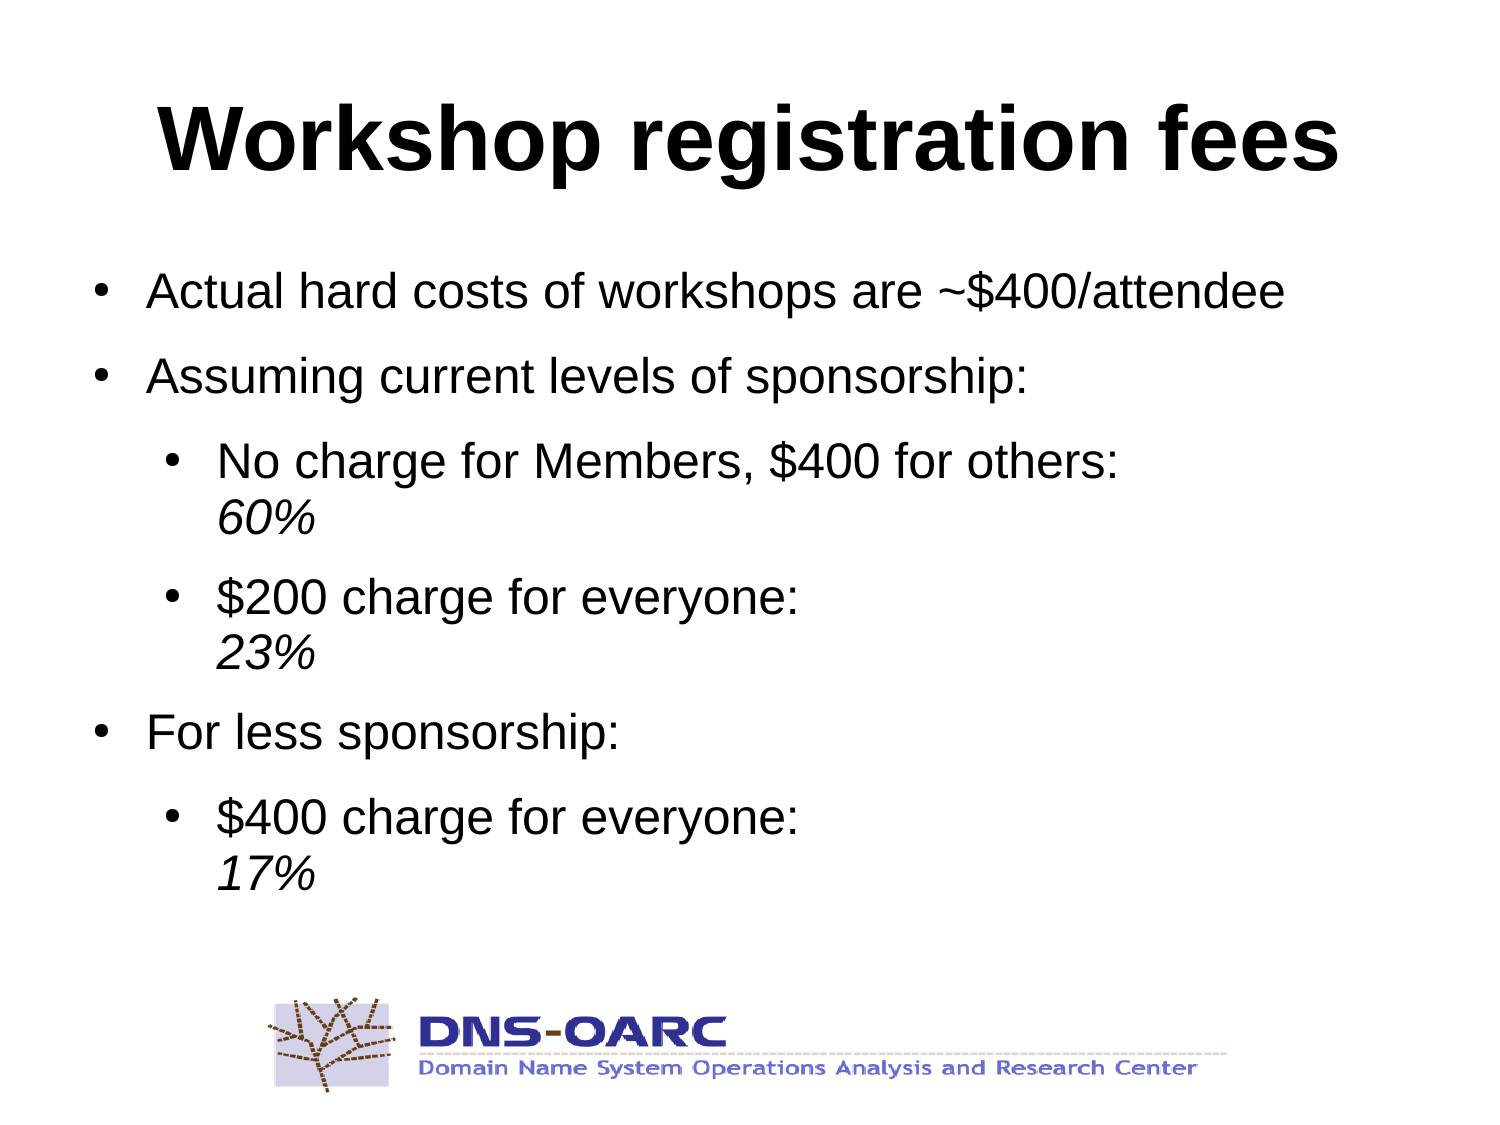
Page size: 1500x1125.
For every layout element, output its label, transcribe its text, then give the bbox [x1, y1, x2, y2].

picture [214, 991, 1259, 1099]
list Actual hard costs of workshops are ~$400/attendee Assuming current levels of sponsorship: No charge for Members, $400 for others: 60% $200 charge for everyone: 23% For less sponsorship: $400 charge for everyone: 17% [75, 263, 1425, 916]
title Workshop registration fees [75, 44, 1425, 233]
